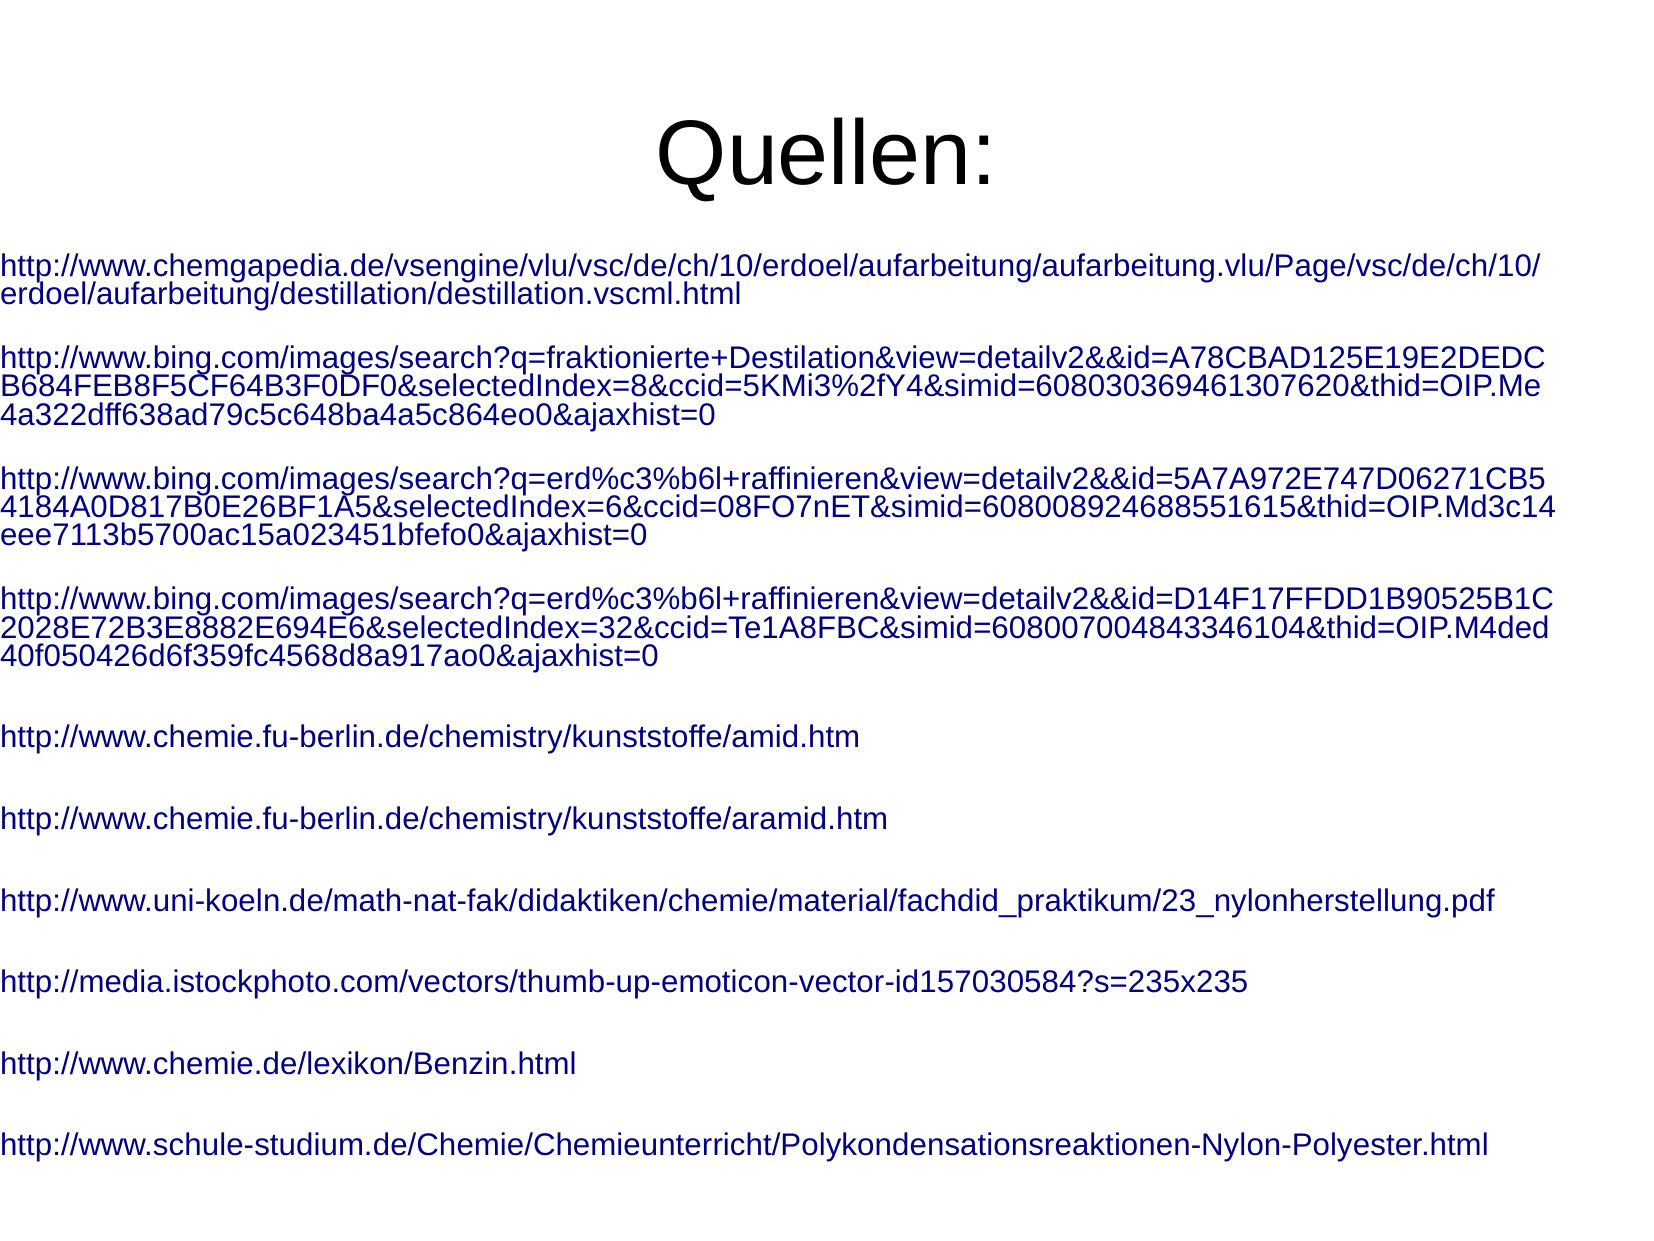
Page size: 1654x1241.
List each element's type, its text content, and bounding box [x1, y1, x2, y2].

list http://www.chemgapedia.de/vsengine/vlu/vsc/de/ch/10/erdoel/aufarbeitung/aufarbeitung.vlu/Page/vsc/de/ch/10/erdoel/aufarbeitung/destillation/destillation.vscml.html http://www.bing.com/images/search?q=fraktionierte+Destilation&view=detailv2&&id=A78CBAD125E19E2DEDCB684FEB8F5CF64B3F0DF0&selectedIndex=8&ccid=5KMi3%2fY4&simid=608030369461307620&thid=OIP.Me4a322dff638ad79c5c648ba4a5c864eo0&ajaxhist=0 http://www.bing.com/images/search?q=erd%c3%b6l+raffinieren&view=detailv2&&id=5A7A972E747D06271CB54184A0D817B0E26BF1A5&selectedIndex=6&ccid=08FO7nET&simid=608008924688551615&thid=OIP.Md3c14eee7113b5700ac15a023451bfefo0&ajaxhist=0 http://www.bing.com/images/search?q=erd%c3%b6l+raffinieren&view=detailv2&&id=D14F17FFDD1B90525B1C2028E72B3E8882E694E6&selectedIndex=32&ccid=Te1A8FBC&simid=608007004843346104&thid=OIP.M4ded40f050426d6f359fc4568d8a917ao0&ajaxhist=0 http://www.chemie.fu-berlin.de/chemistry/kunststoffe/amid.htm http://www.chemie.fu-berlin.de/chemistry/kunststoffe/aramid.htm http://www.uni-koeln.de/math-nat-fak/didaktiken/chemie/material/fachdid_praktikum/23_nylonherstellung.pdf http://media.istockphoto.com/vectors/thumb-up-emoticon-vector-id157030584?s=235x235 http://www.chemie.de/lexikon/Benzin.html http://www.schule-studium.de/Chemie/Chemieunterricht/Polykondensationsreaktionen-Nylon-Polyester.html [0, 248, 1560, 1139]
title Quellen: [82, 49, 1571, 257]
